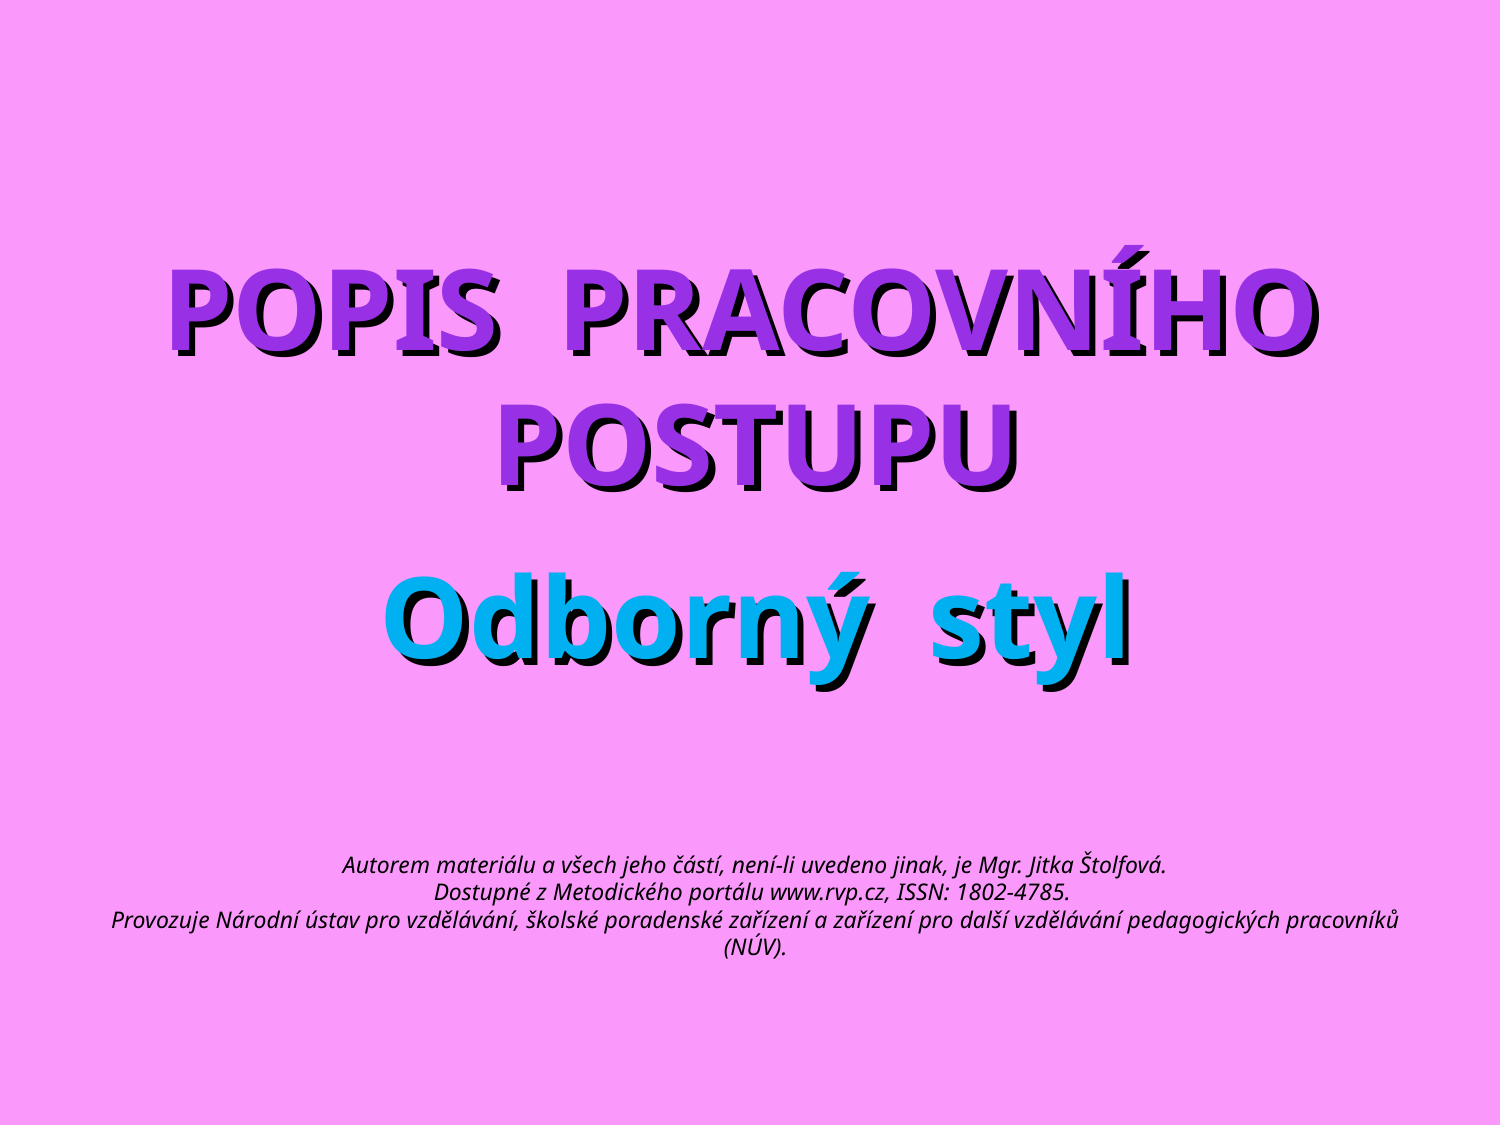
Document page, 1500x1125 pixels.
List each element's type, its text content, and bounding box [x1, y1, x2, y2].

title POPIS PRACOVNÍHO POSTUPU [46, 199, 1465, 516]
text_box Odborný styl Autorem materiálu a všech jeho částí, není-li uvedeno jinak, je Mgr. Jitka Štolfová. Dostupné z Metodického portálu www.rvp.cz, ISSN: 1802-4785. Provozuje Národní ústav pro vzdělávání, školské poradenské zařízení a zařízení pro další vzdělávání pedagogických pracovníků (NÚV). [93, 539, 1418, 1079]
